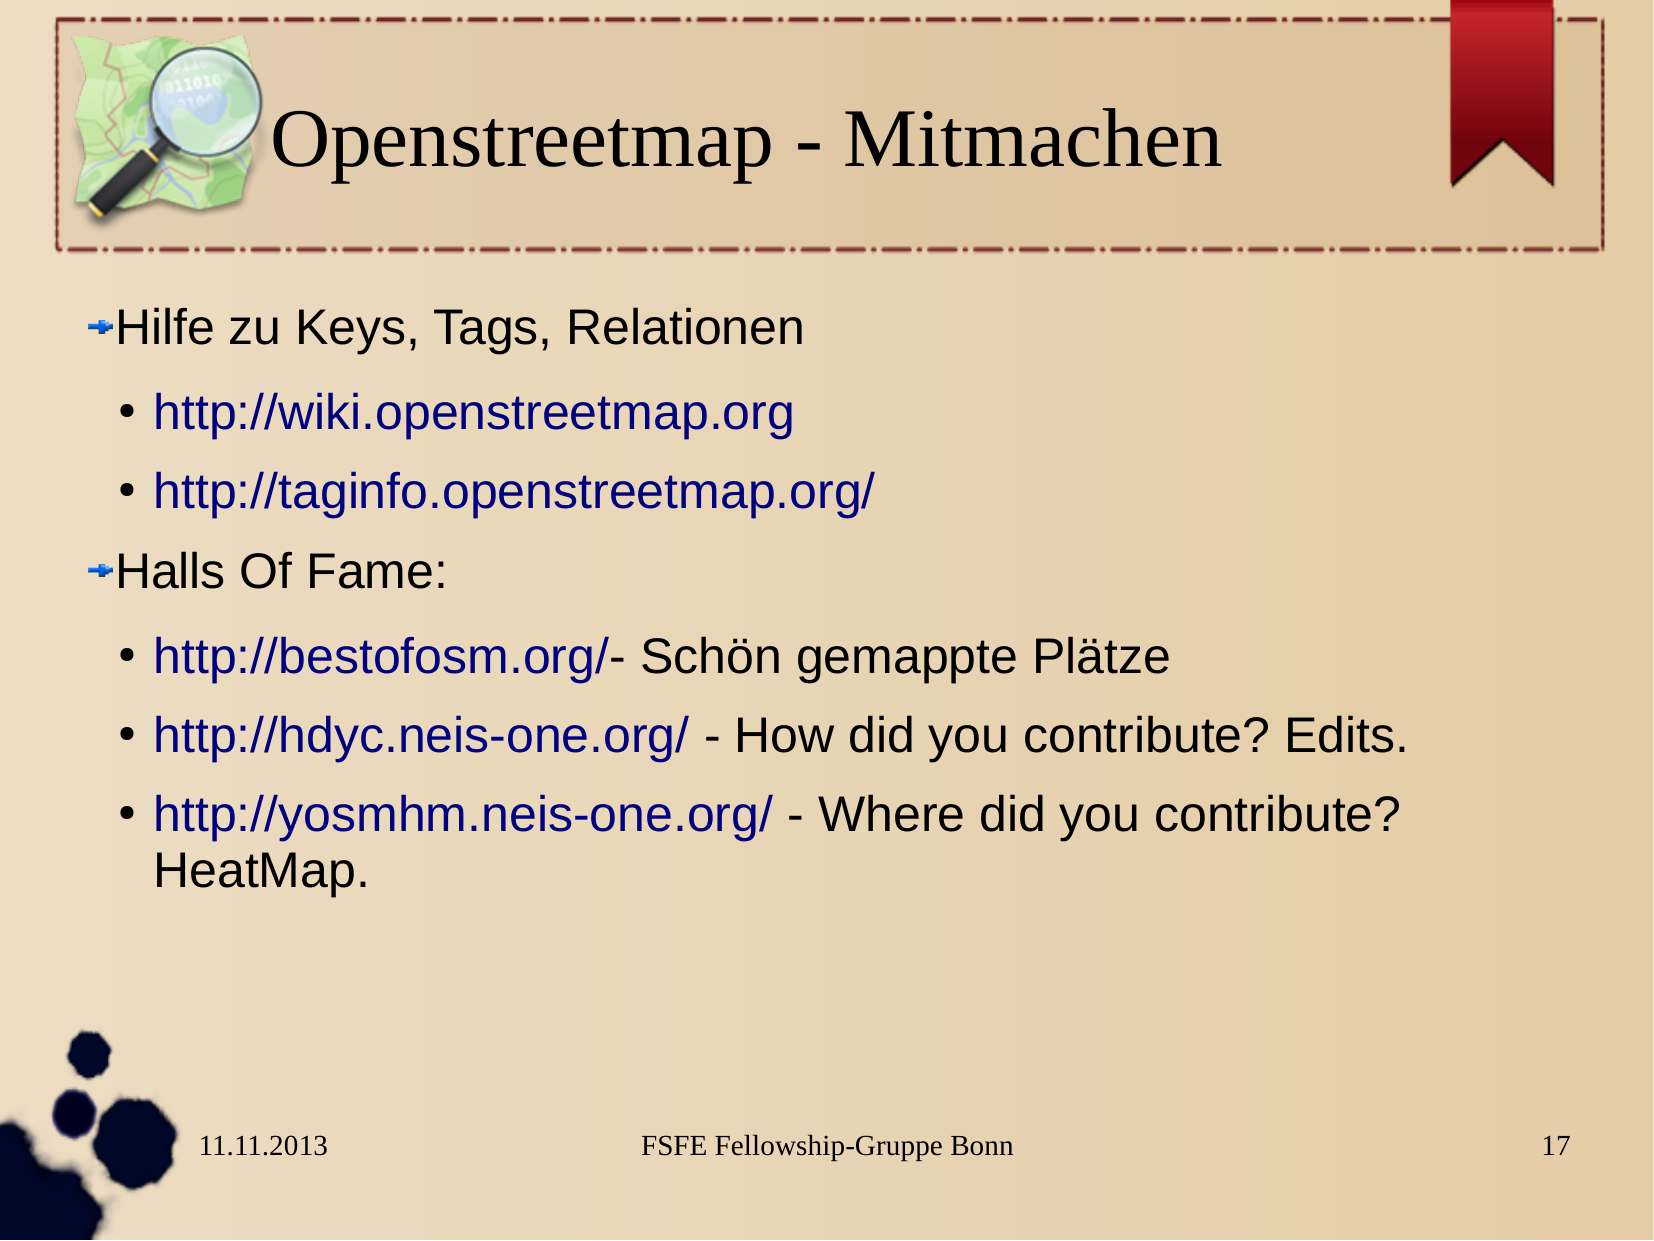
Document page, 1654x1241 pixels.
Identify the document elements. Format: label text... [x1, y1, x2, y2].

picture [0, 0, 1654, 1240]
title Openstreetmap - Mitmachen [272, 47, 1412, 229]
list Hilfe zu Keys, Tags, Relationen http://wiki.openstreetmap.org http://taginfo.openstreetmap.org/ Halls Of Fame: http://bestofosm.org/- Schön gemappte Plätze http://hdyc.neis-one.org/ - How did you contribute? Edits. http://yosmhm.neis-one.org/ - Where did you contribute? HeatMap. [82, 299, 1571, 1019]
